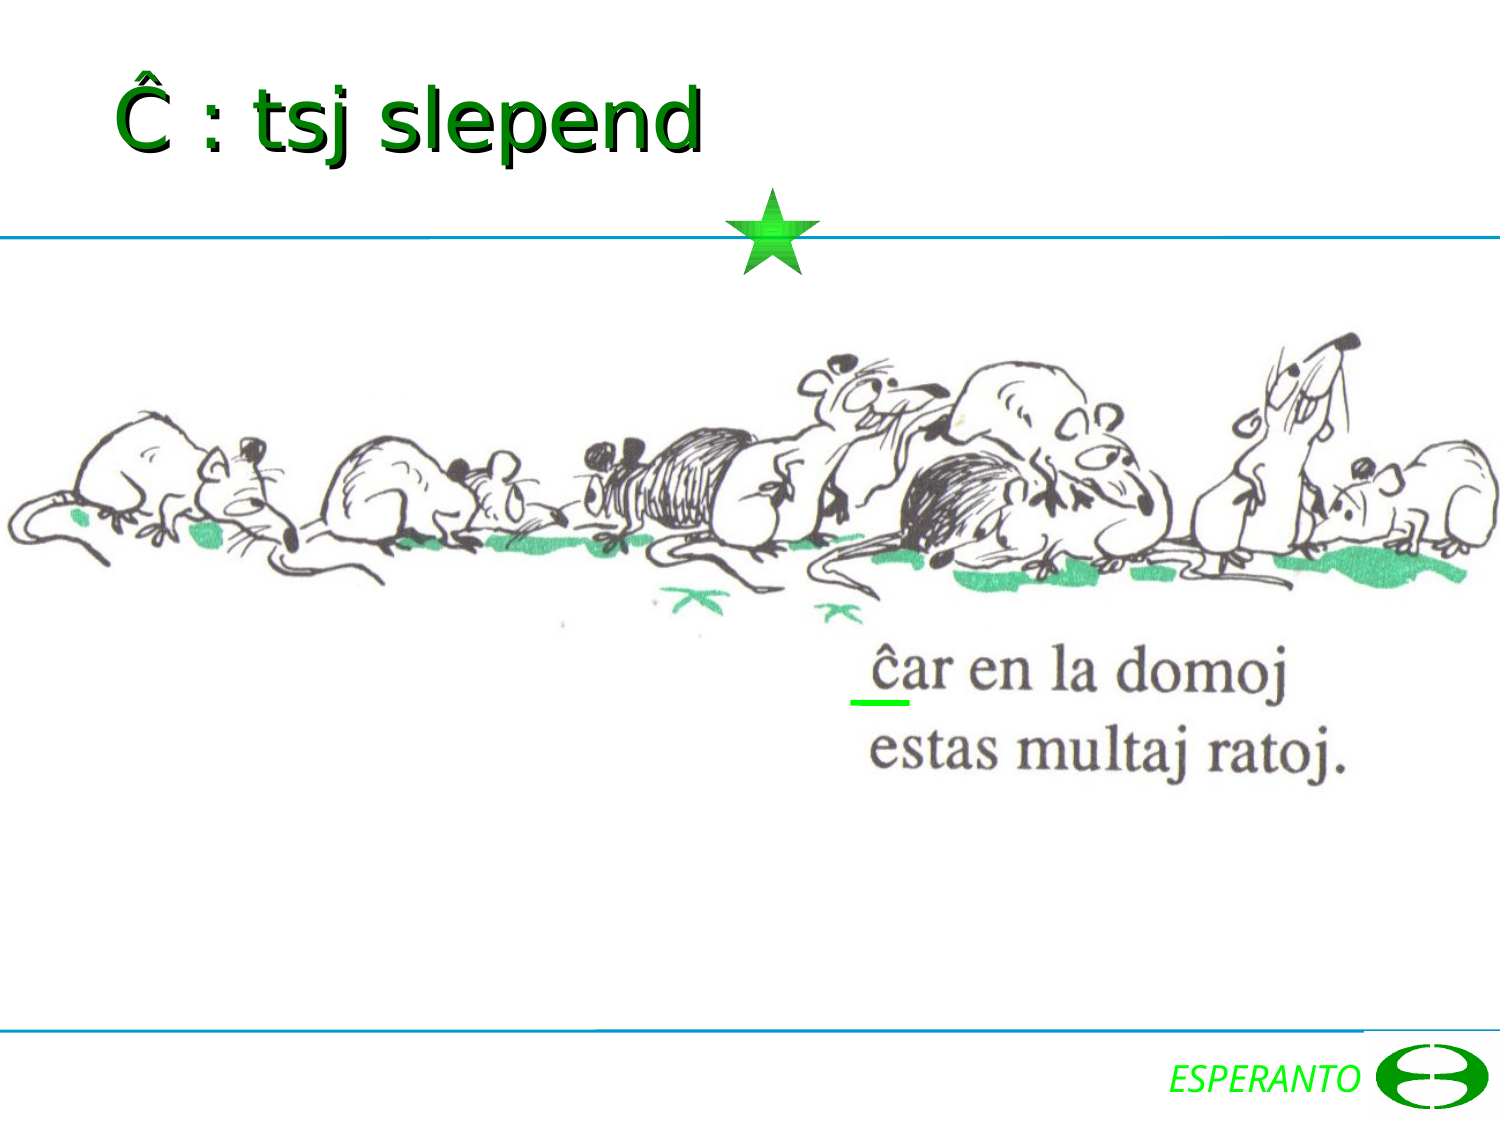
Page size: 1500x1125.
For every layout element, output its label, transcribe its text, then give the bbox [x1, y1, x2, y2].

title Ĉ : tsj slepend [112, 5, 1448, 245]
picture [1364, 1032, 1500, 1122]
picture [5, 324, 1500, 803]
